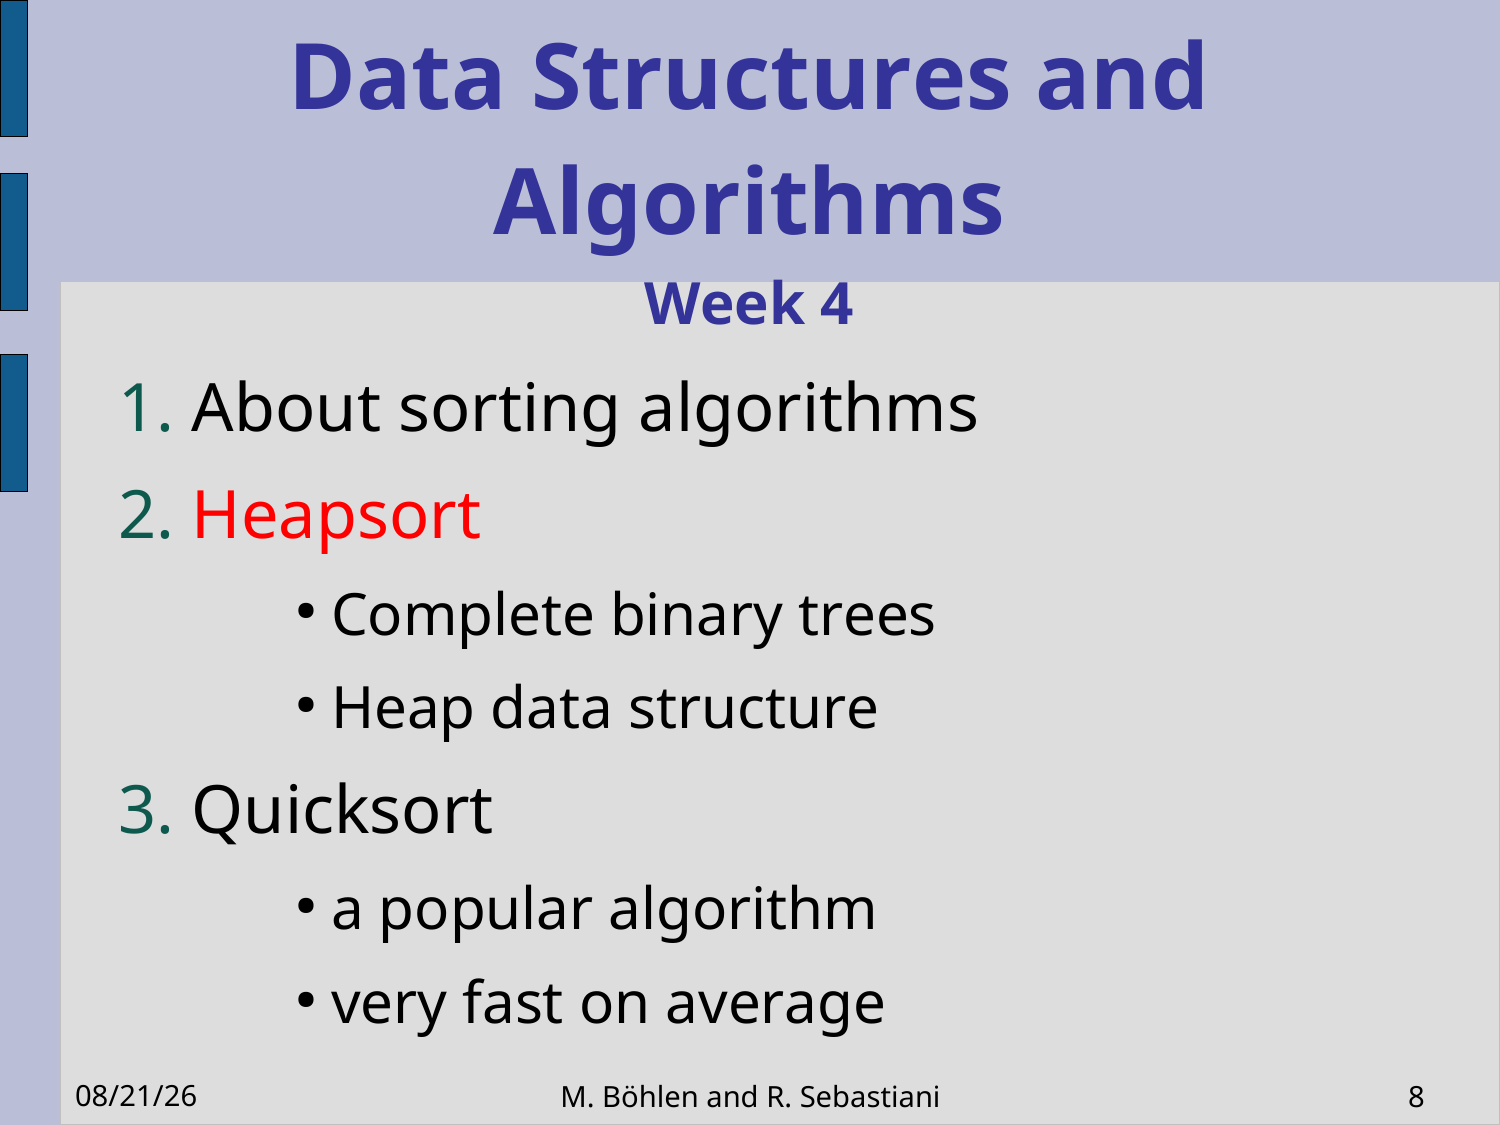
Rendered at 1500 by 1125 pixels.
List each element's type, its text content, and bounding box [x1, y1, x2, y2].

title Data Structures and Algorithms Week 4 [20, 75, 1479, 279]
list About sorting algorithms Heapsort Complete binary trees Heap data structure Quicksort a popular algorithm very fast on average [118, 359, 1124, 1001]
